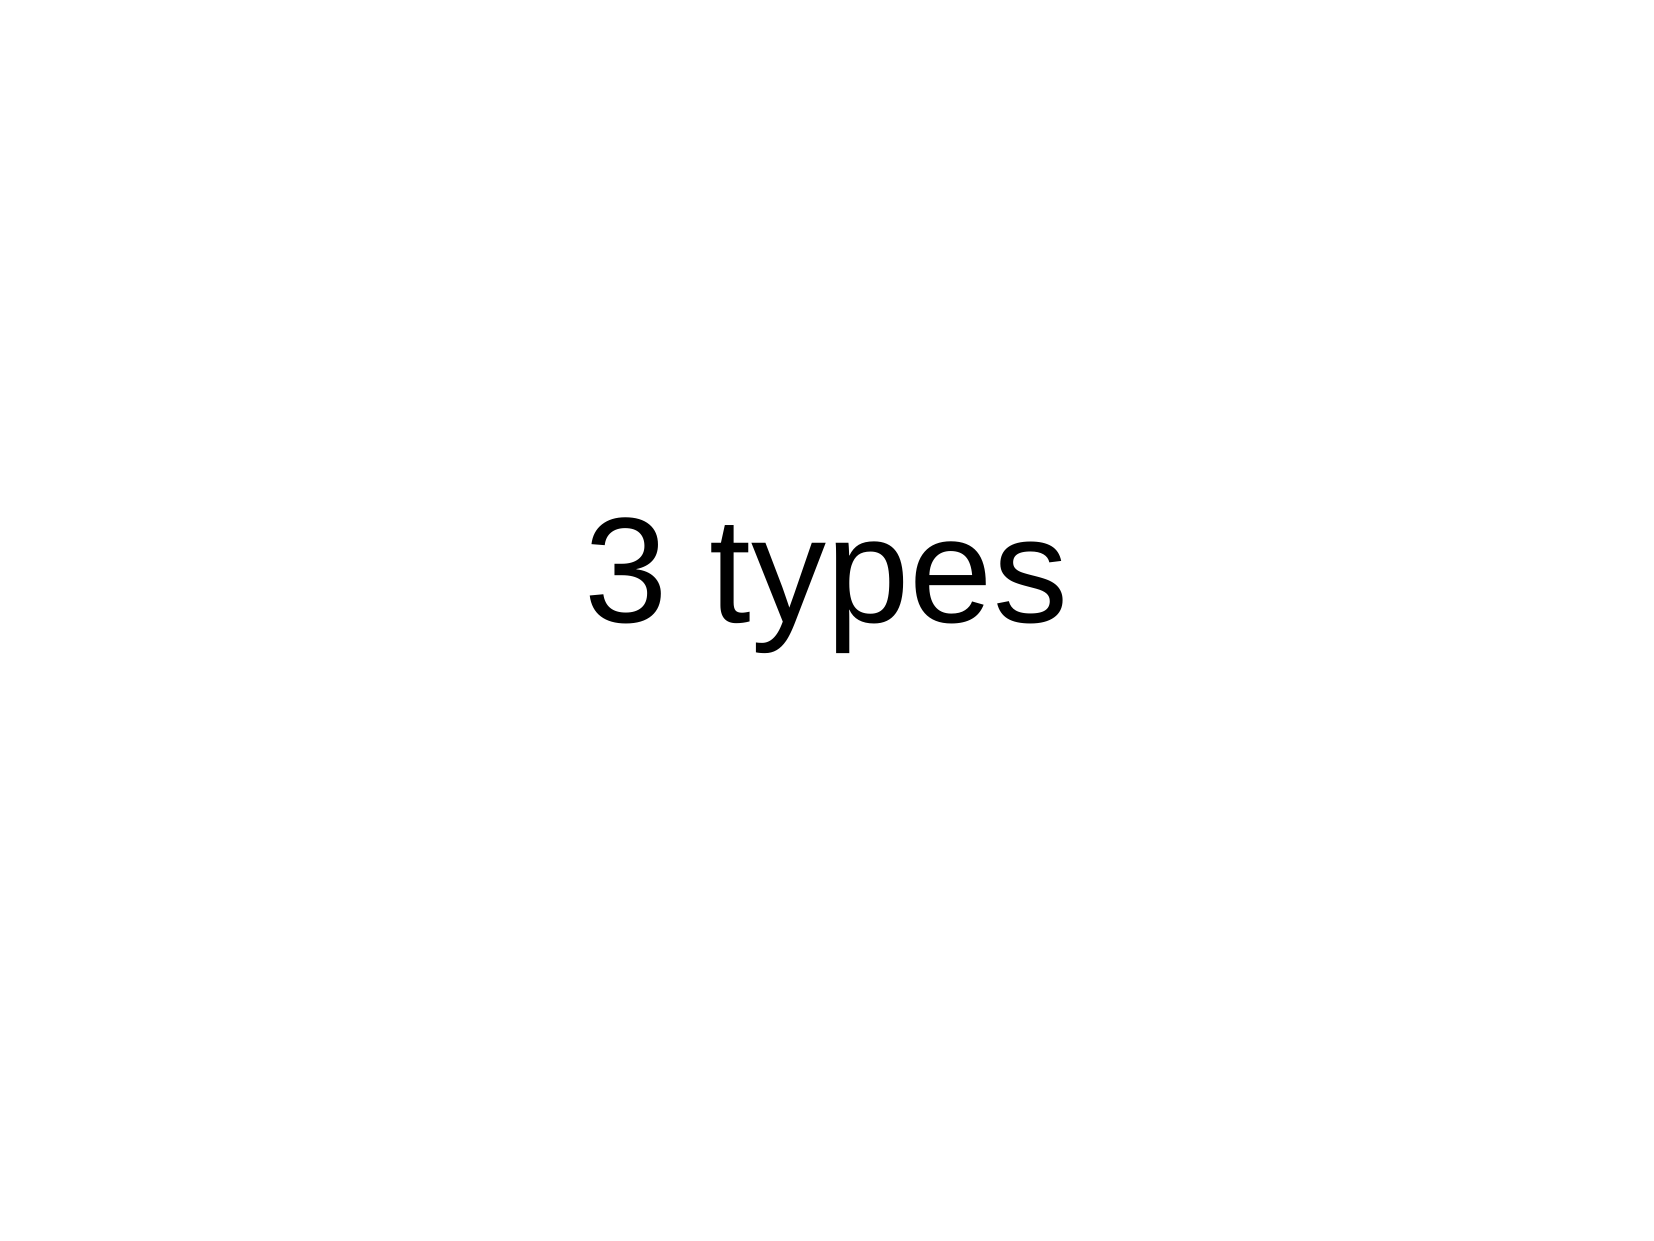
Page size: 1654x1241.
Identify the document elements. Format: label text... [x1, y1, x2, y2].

title 3 types [82, 56, 1571, 1086]
